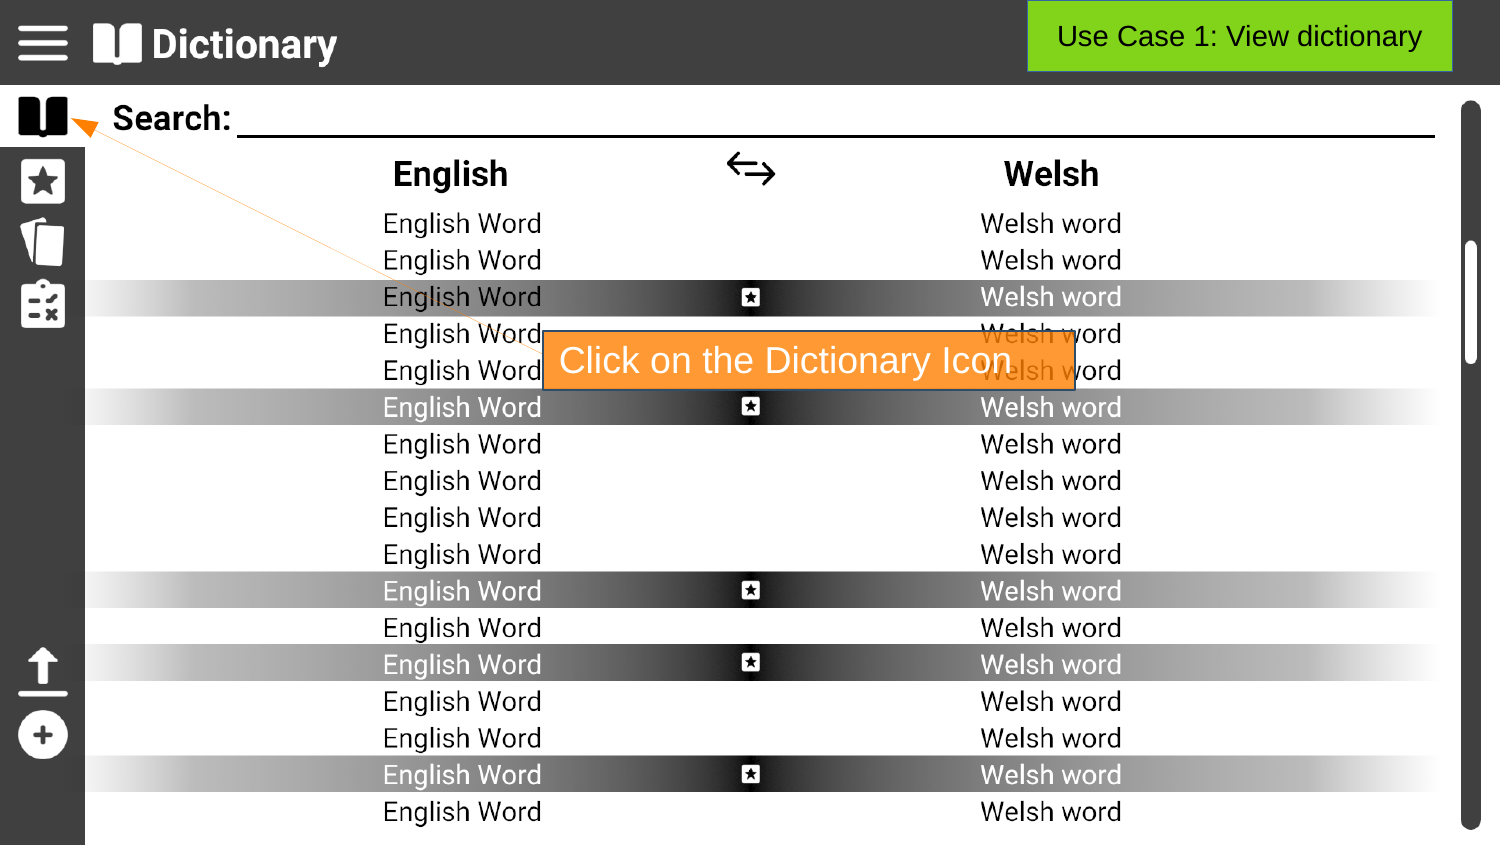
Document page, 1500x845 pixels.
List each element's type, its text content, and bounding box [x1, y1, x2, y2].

text_box Use Case 1: View dictionary [1027, 0, 1453, 72]
text_box Click on the Dictionary Icon [543, 330, 1075, 390]
picture [0, 0, 1500, 845]
